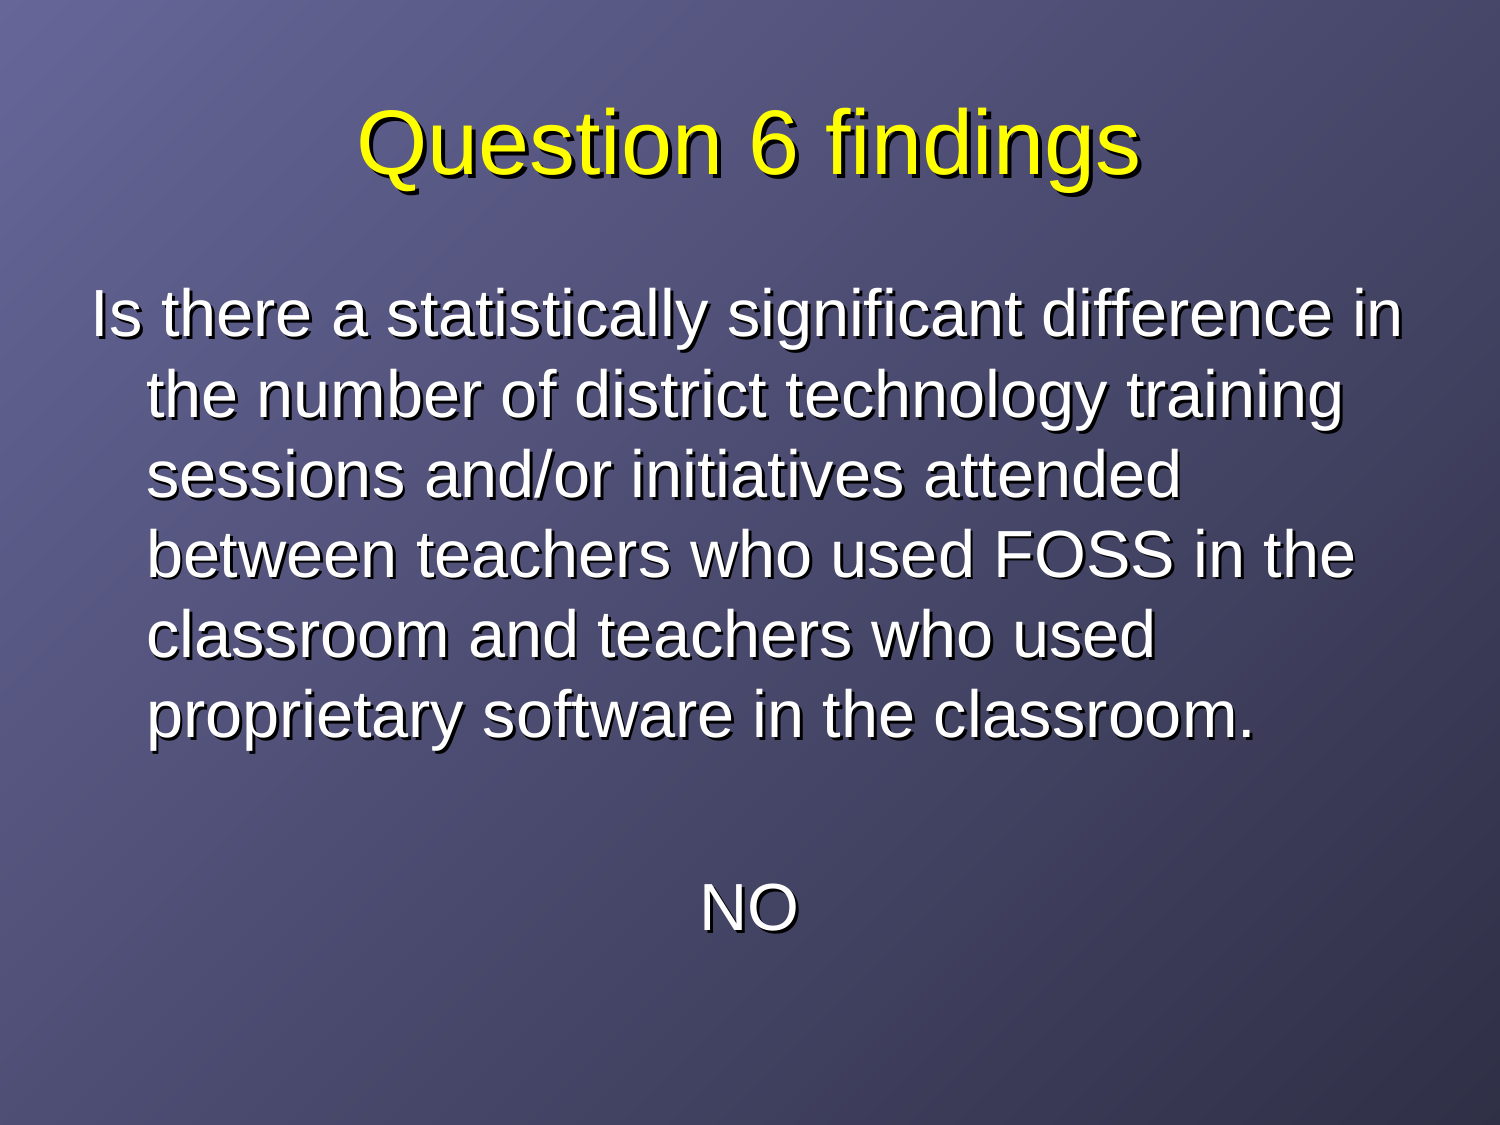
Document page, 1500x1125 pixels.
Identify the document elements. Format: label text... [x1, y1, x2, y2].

title Question 6 findings [75, 45, 1424, 232]
list Is there a statistically significant difference in the number of district technology training sessions and/or initiatives attended between teachers who used FOSS in the classroom and teachers who used proprietary software in the classroom. NO [75, 262, 1424, 1005]
